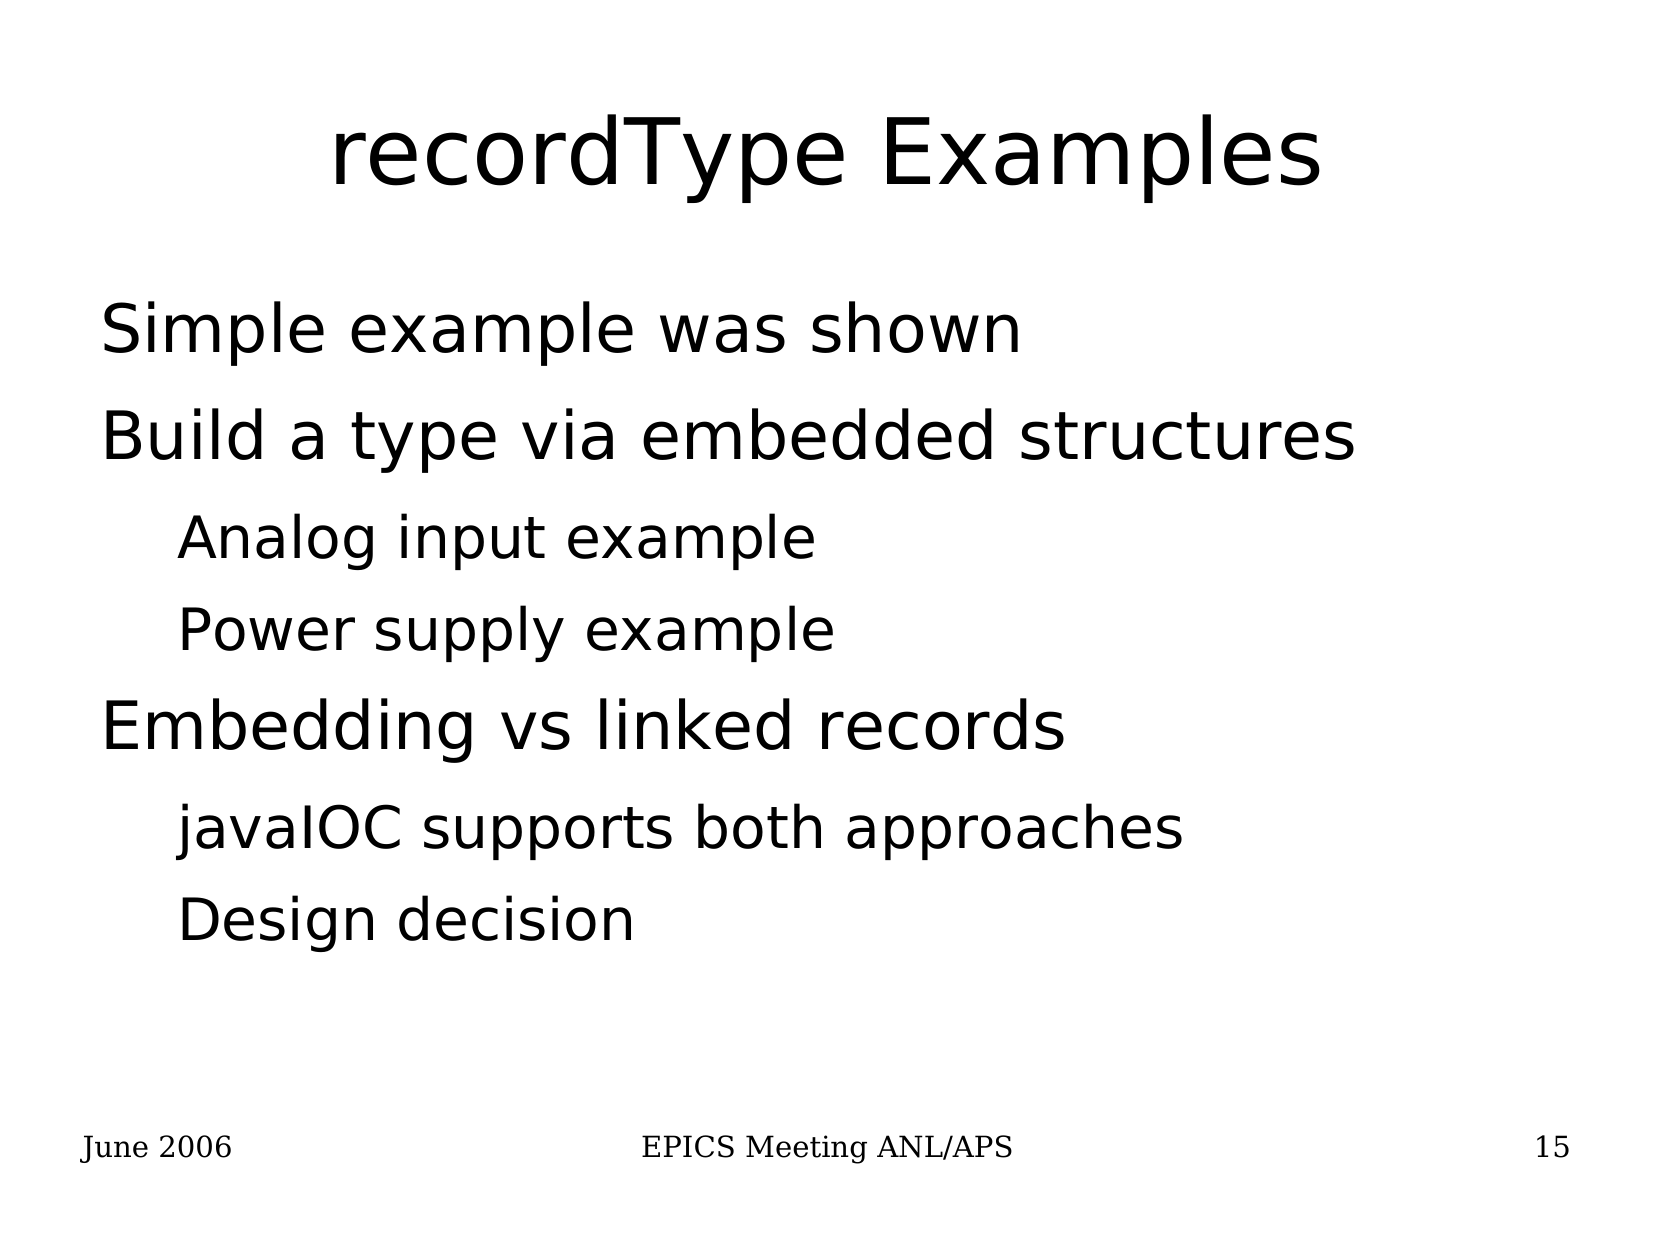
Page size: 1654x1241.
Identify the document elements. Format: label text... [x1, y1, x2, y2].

list Simple example was shown Build a type via embedded structures Analog input example Power supply example Embedding vs linked records javaIOC supports both approaches Design decision [82, 290, 1571, 1109]
title recordType Examples [82, 49, 1571, 257]
